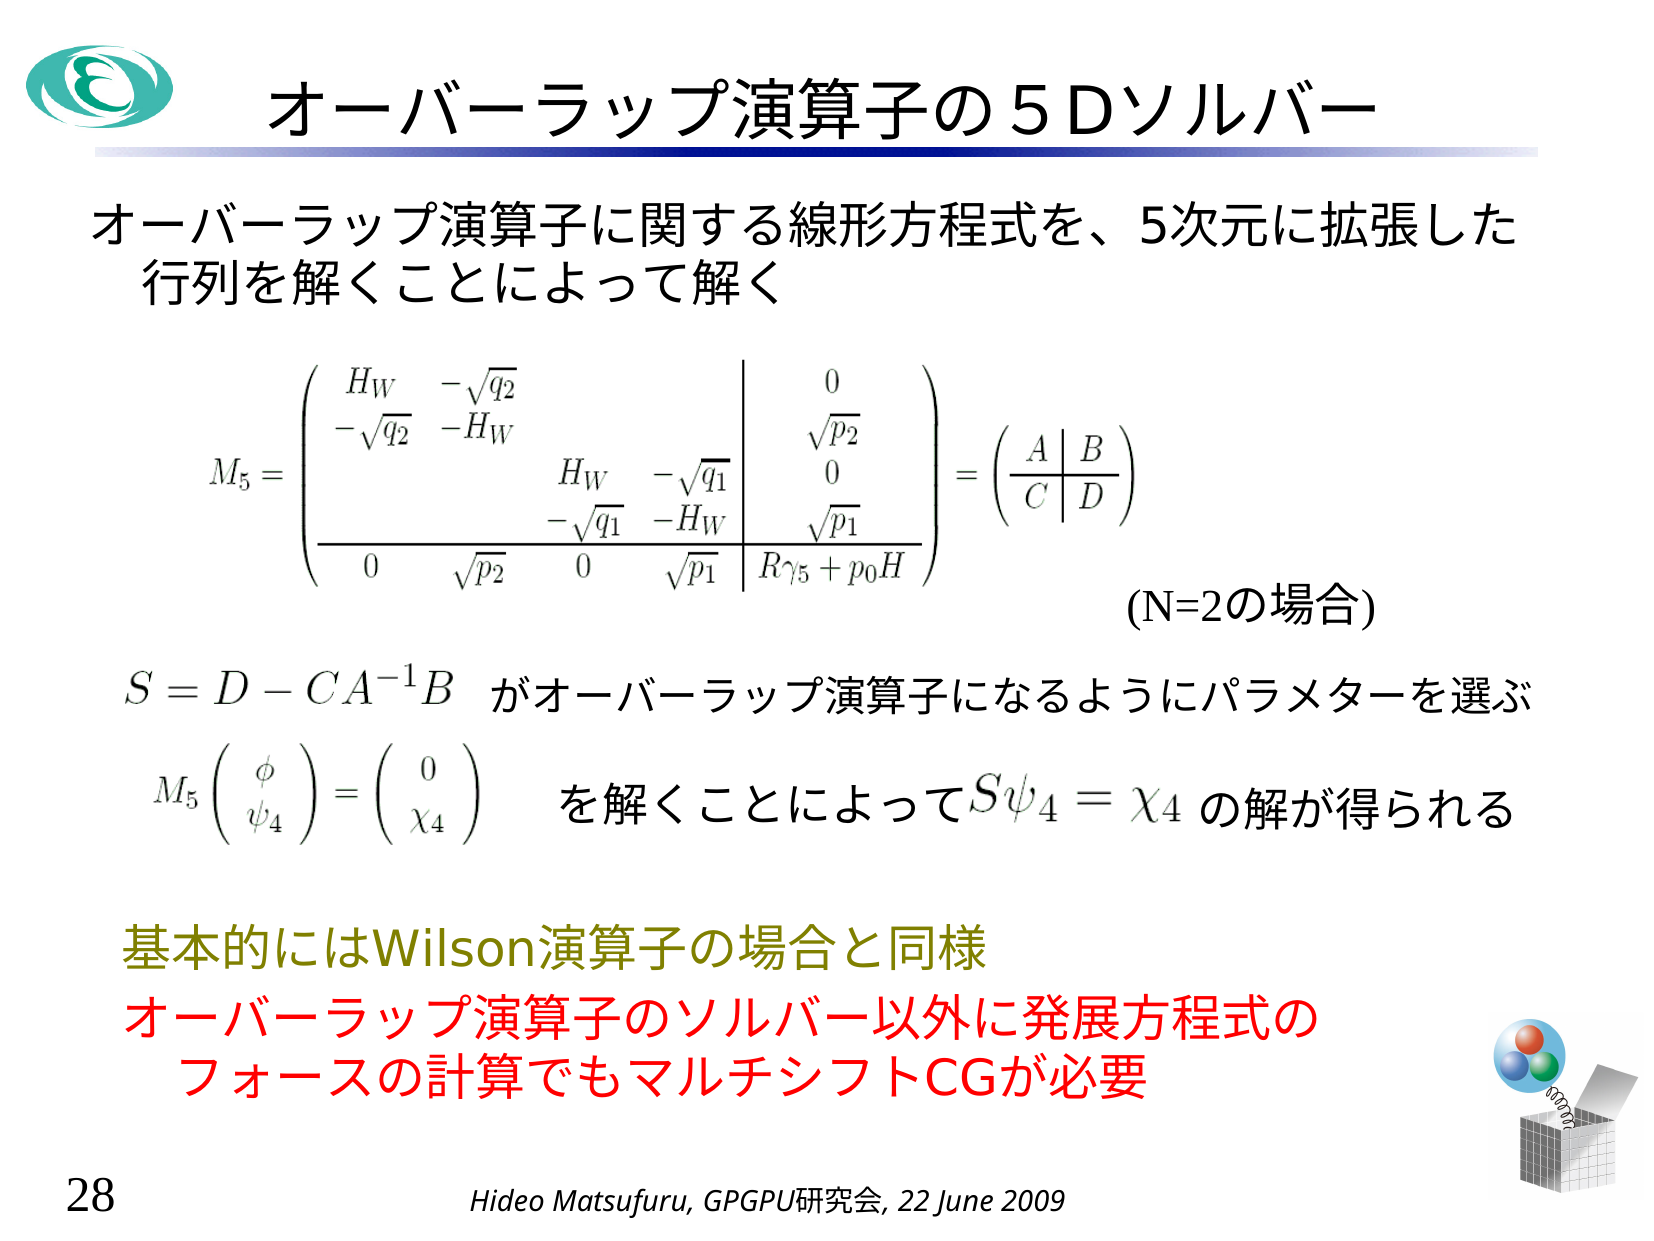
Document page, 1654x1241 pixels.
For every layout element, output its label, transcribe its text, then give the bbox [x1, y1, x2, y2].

picture [151, 737, 489, 854]
list 基本的にはWilson演算子の場合と同様 オーバーラップ演算子のソルバー以外に発展方程式のフォースの計算でもマルチシフトCGが必要 [104, 920, 1467, 1145]
picture [20, 37, 179, 136]
picture [965, 767, 1188, 833]
text_box を解くことによって、 [556, 768, 965, 825]
text_box の解が得られる [1197, 773, 1519, 830]
list オーバーラップ演算子に関する線形方程式を、5次元に拡張した行列を解くことによって解く [70, 196, 1523, 421]
text_box がオーバーラップ演算子になるようにパラメターを選ぶ [490, 663, 1535, 714]
picture [206, 351, 1143, 597]
picture [1447, 147, 1538, 157]
picture [118, 661, 459, 715]
text_box (N=2の場合) [1126, 568, 1377, 628]
title オーバーラップ演算子の５Dソルバー [198, 58, 1447, 165]
picture [1488, 1012, 1644, 1200]
picture [95, 147, 198, 157]
